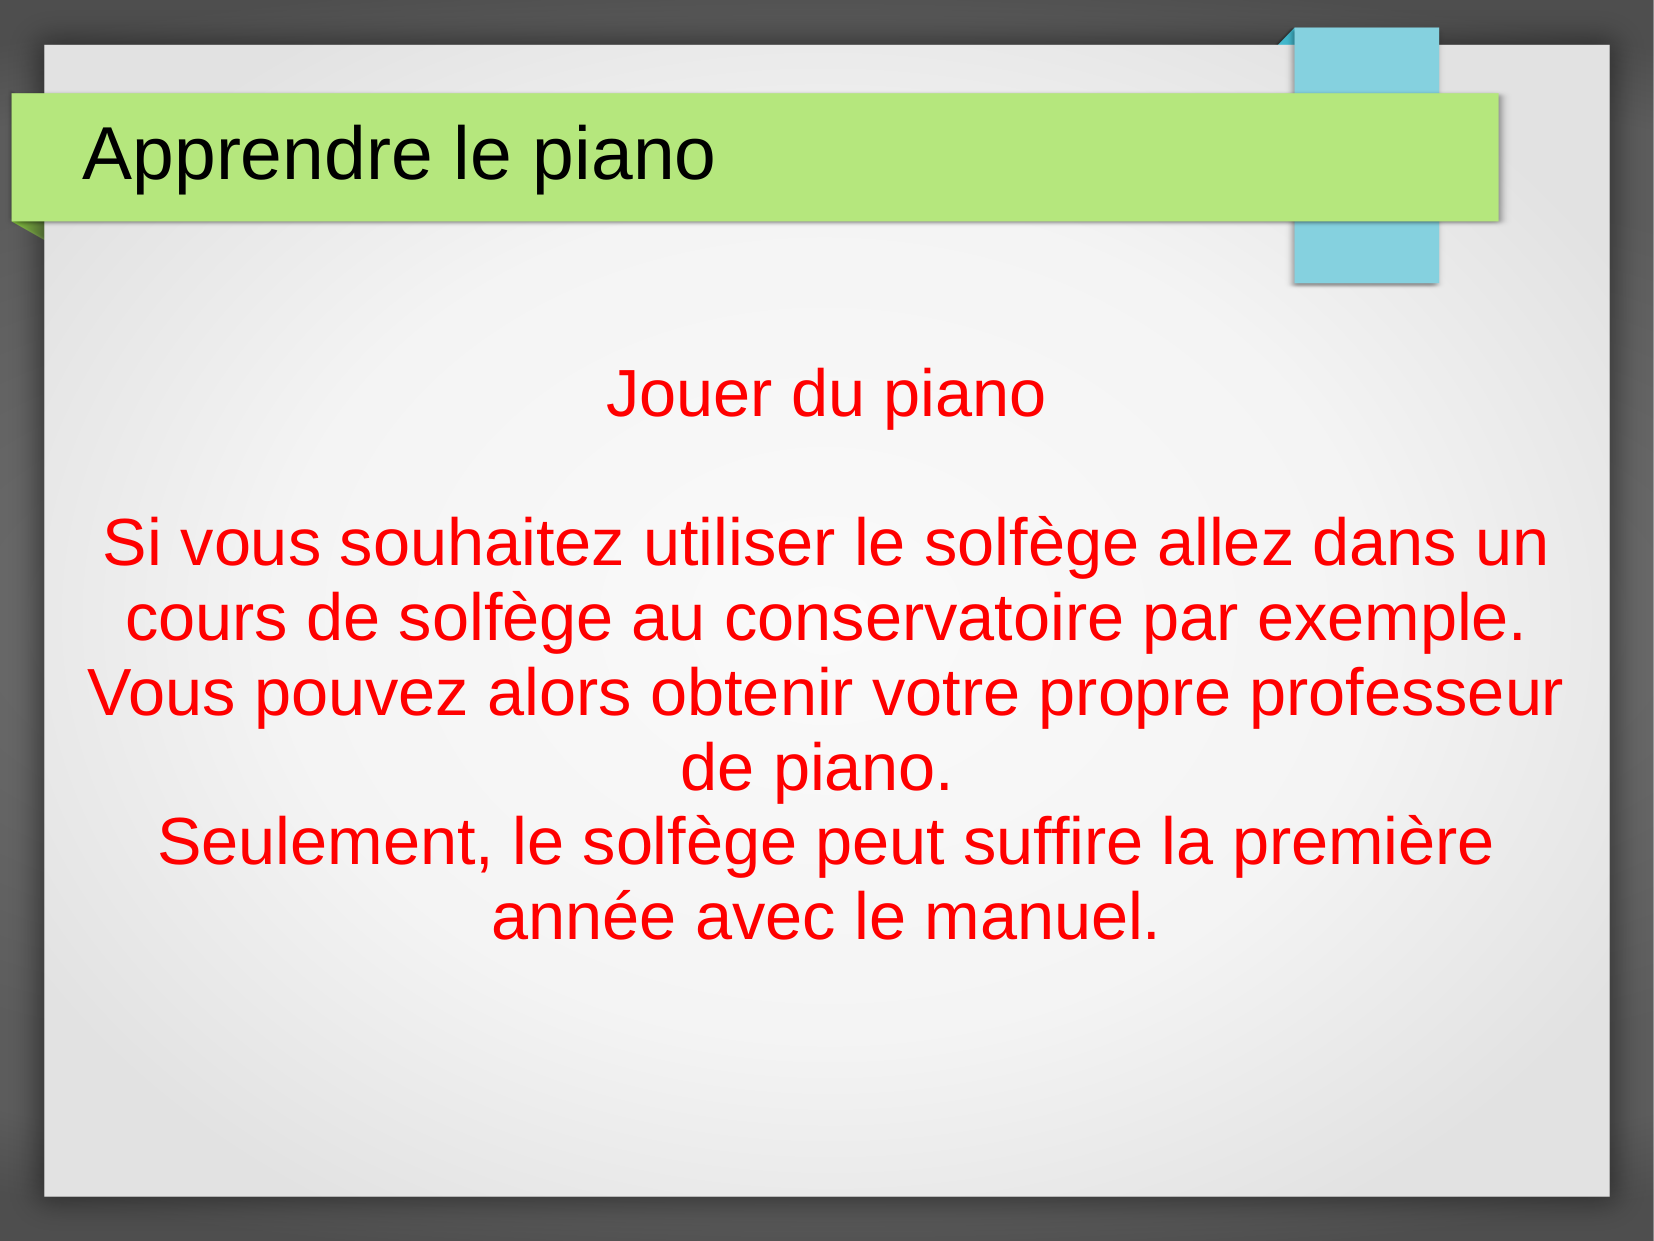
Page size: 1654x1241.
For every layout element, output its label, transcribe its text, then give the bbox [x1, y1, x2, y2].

picture [0, 0, 1654, 1241]
title Apprendre le piano [82, 94, 1264, 213]
subtitle Jouer du piano Si vous souhaitez utiliser le solfège allez dans un cours de solfège au conservatoire par exemple. Vous pouvez alors obtenir votre propre professeur de piano. Seulement, le solfège peut suffire la première année avec le manuel. [82, 295, 1571, 1015]
